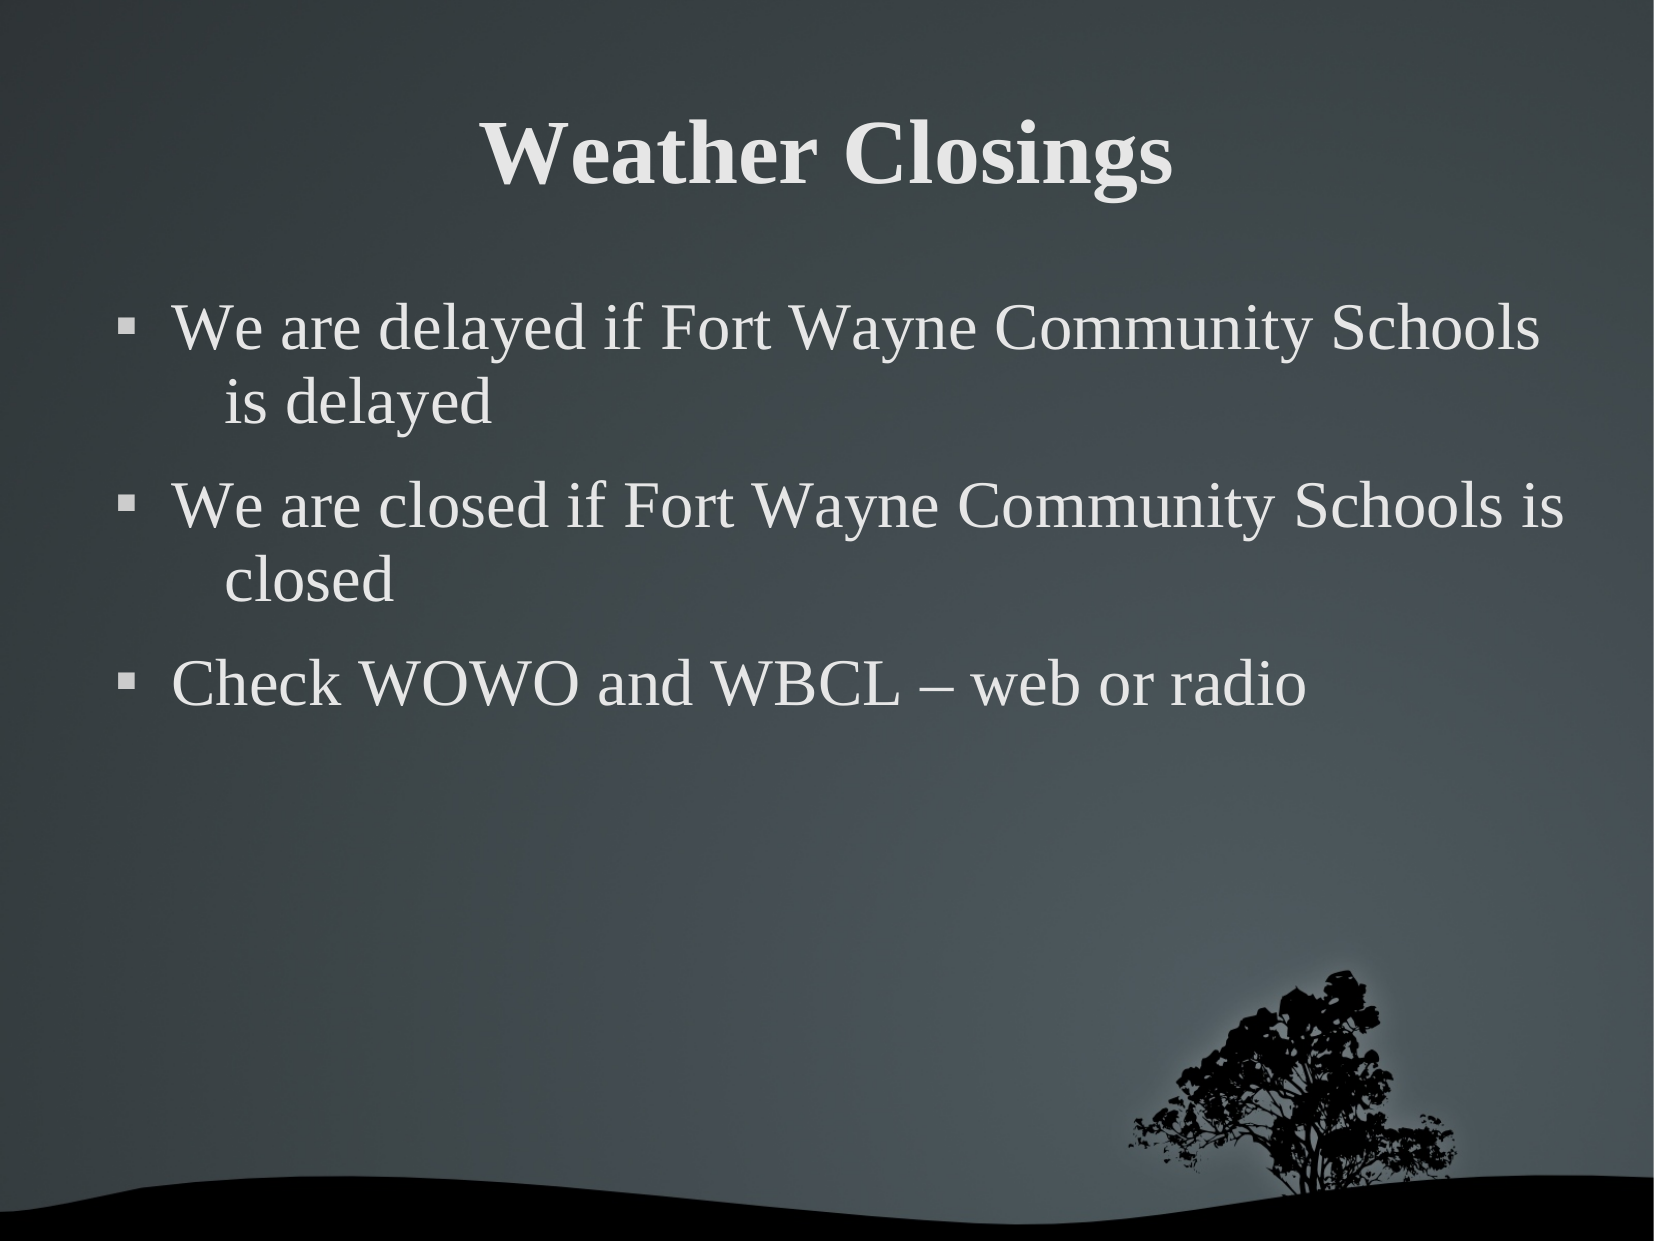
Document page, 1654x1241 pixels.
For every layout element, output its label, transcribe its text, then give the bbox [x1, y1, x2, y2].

list We are delayed if Fort Wayne Community Schools is delayed We are closed if Fort Wayne Community Schools is closed Check WOWO and WBCL – web or radio [82, 290, 1571, 1109]
picture [0, 0, 1654, 1241]
title Weather Closings [82, 49, 1571, 257]
